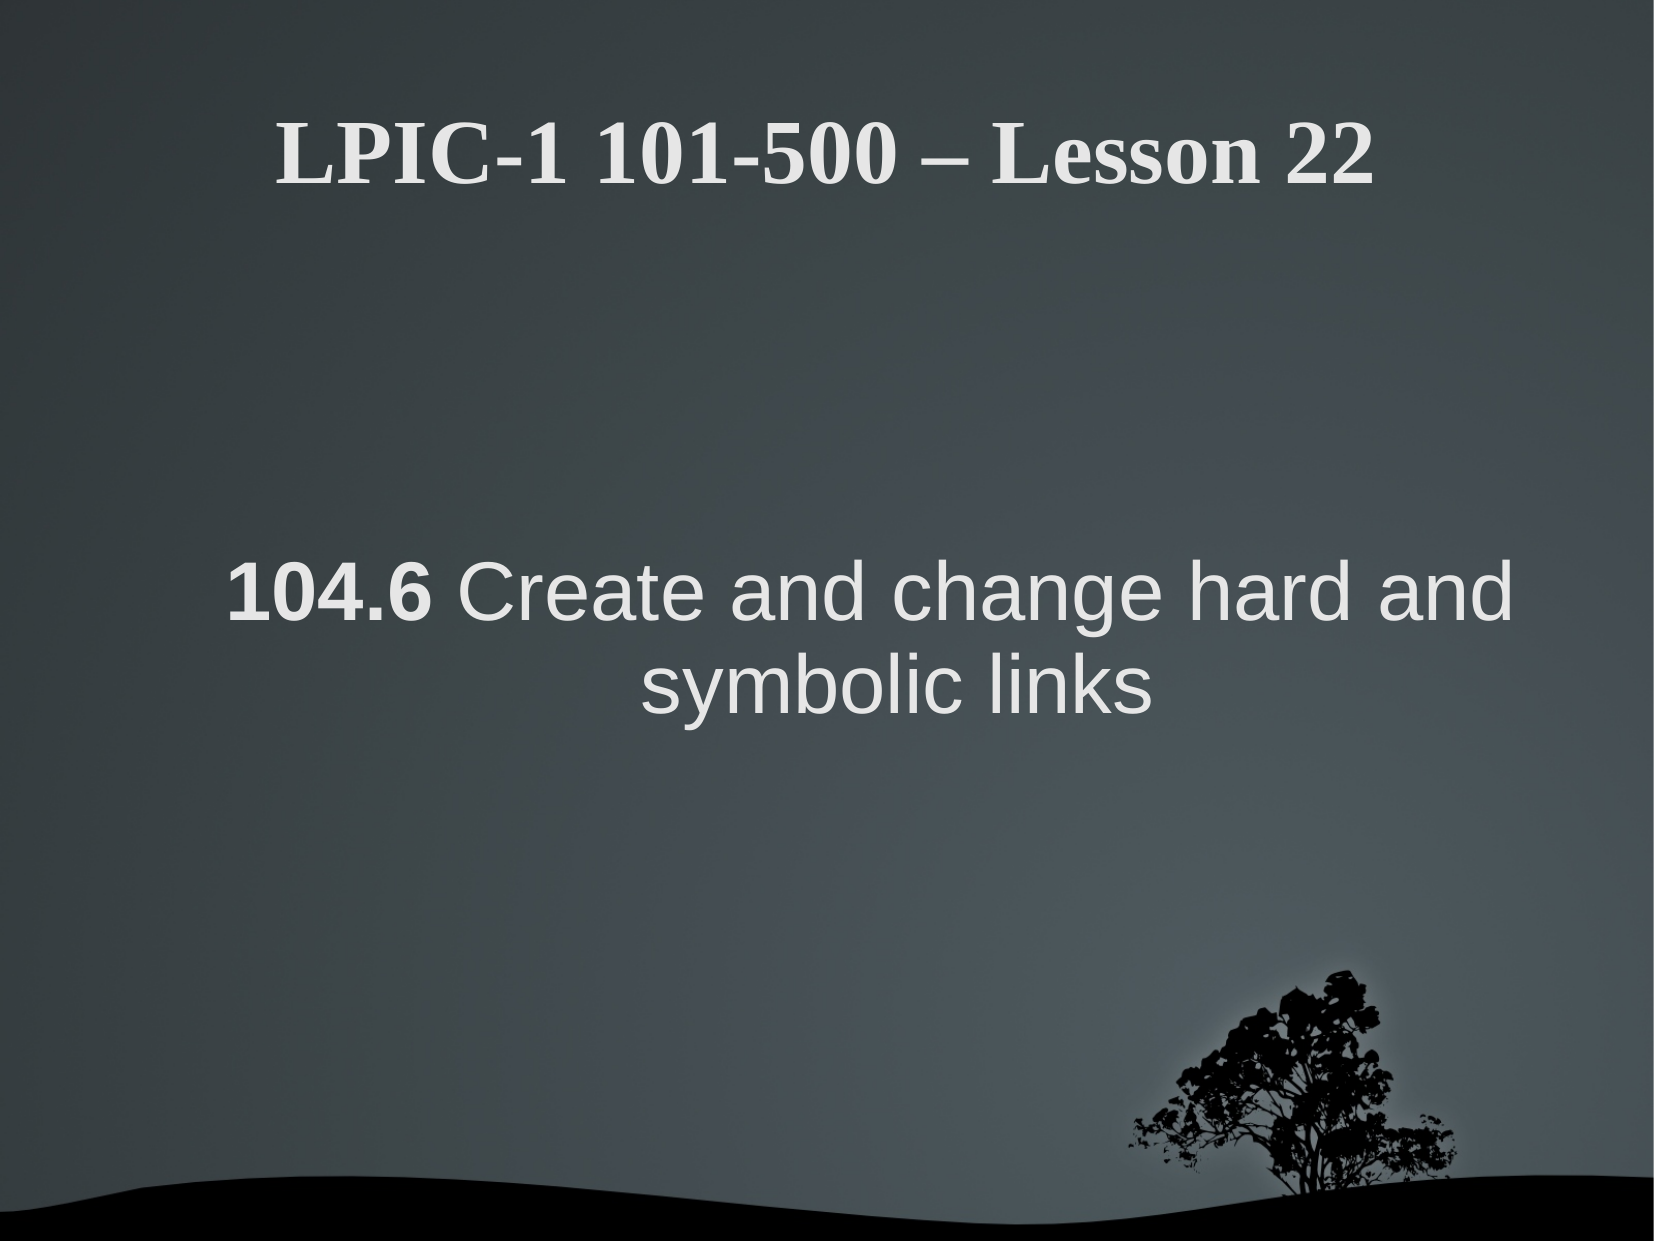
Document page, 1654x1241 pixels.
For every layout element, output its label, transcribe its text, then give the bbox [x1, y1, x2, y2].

picture [0, 0, 1654, 1241]
title LPIC-1 101-500 – Lesson 22 [82, 49, 1571, 257]
list 104.6 Create and change hard and symbolic links [82, 290, 1571, 1109]
